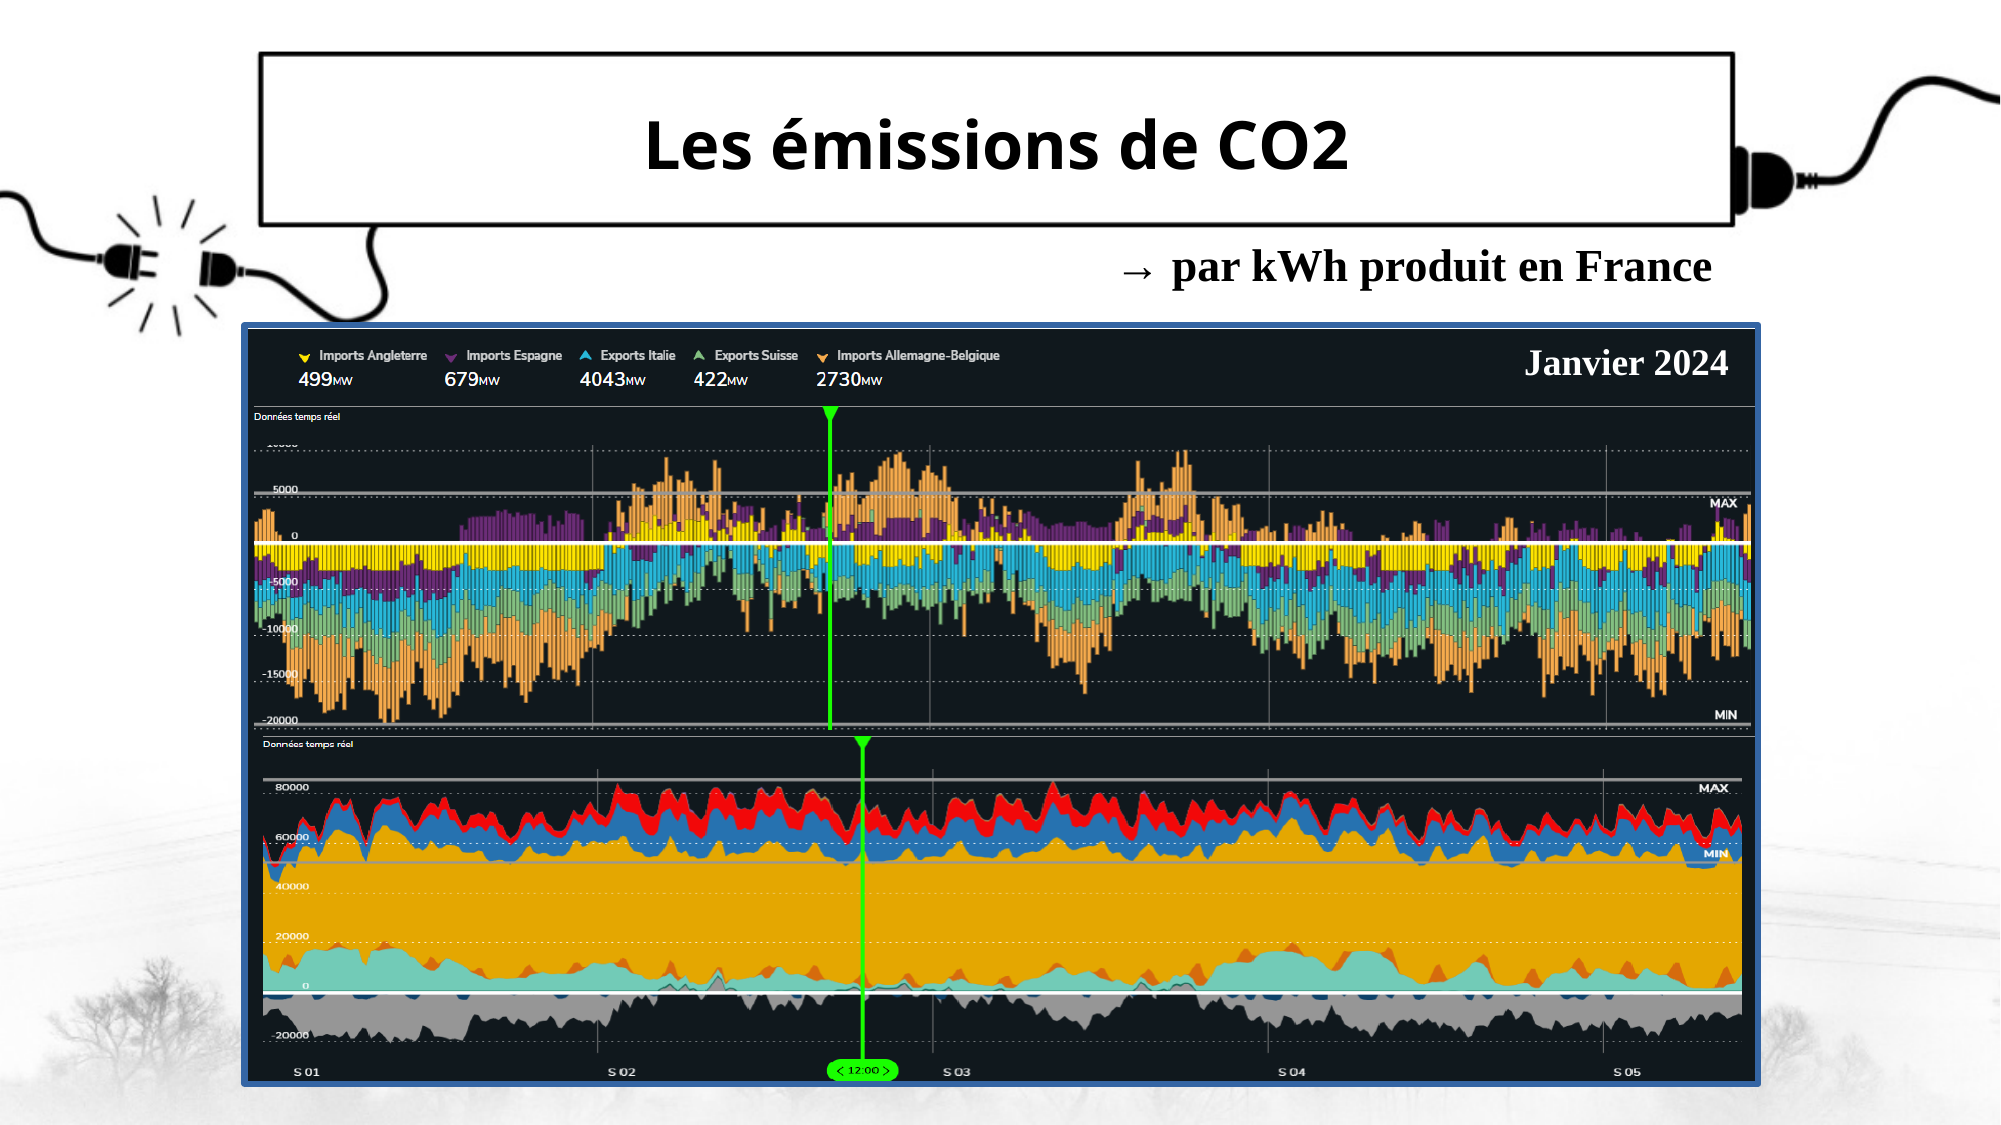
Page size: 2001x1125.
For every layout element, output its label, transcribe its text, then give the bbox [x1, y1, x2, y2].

text_box Les émissions de CO2 [262, 58, 1731, 229]
text_box → par kWh produit en France [624, 233, 1728, 300]
text_box Janvier 2024 [640, 334, 1744, 401]
picture [0, 0, 2001, 1125]
